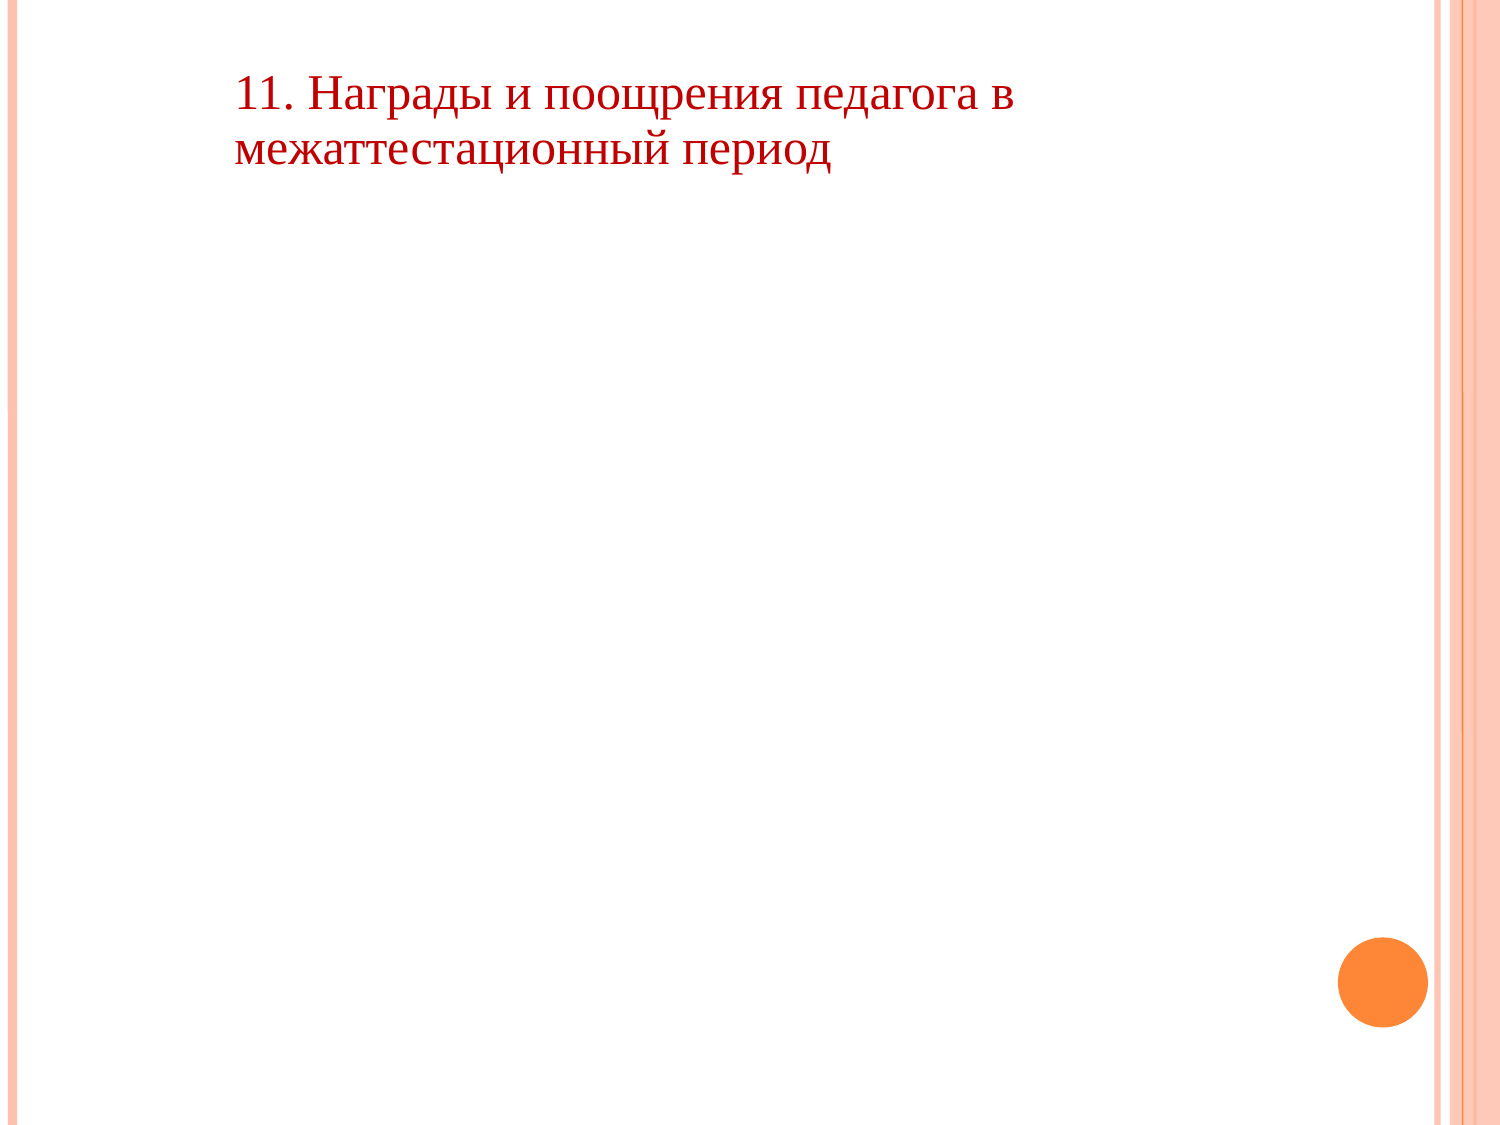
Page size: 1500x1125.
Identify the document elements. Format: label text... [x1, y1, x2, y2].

text_box 11. Награды и поощрения педагога в межаттестационный период [219, 57, 1352, 183]
